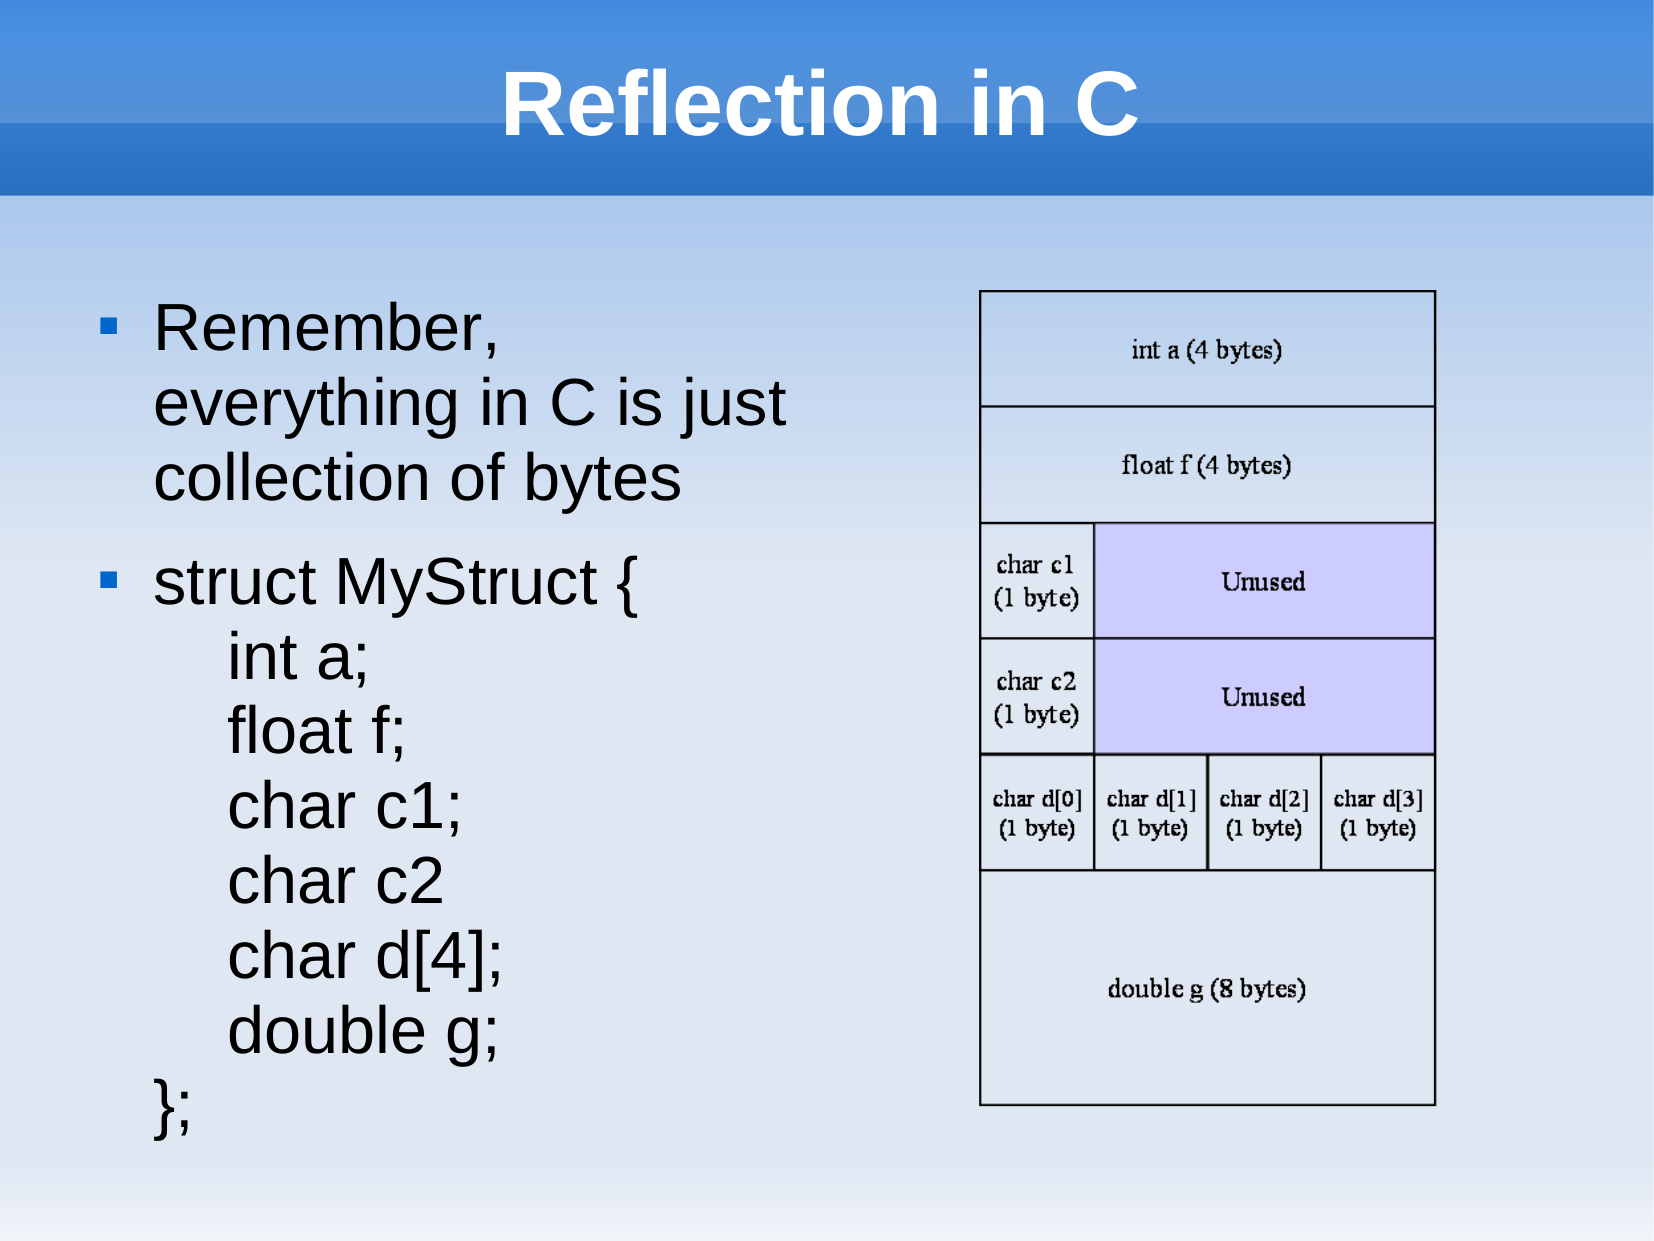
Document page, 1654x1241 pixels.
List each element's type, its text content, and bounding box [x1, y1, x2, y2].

list Remember, everything in C is just collection of bytes struct MyStruct { int a; float f; char c1; char c2 char d[4]; double g; }; [82, 290, 809, 1143]
title Reflection in C [76, 0, 1565, 208]
picture [0, 0, 1654, 1241]
